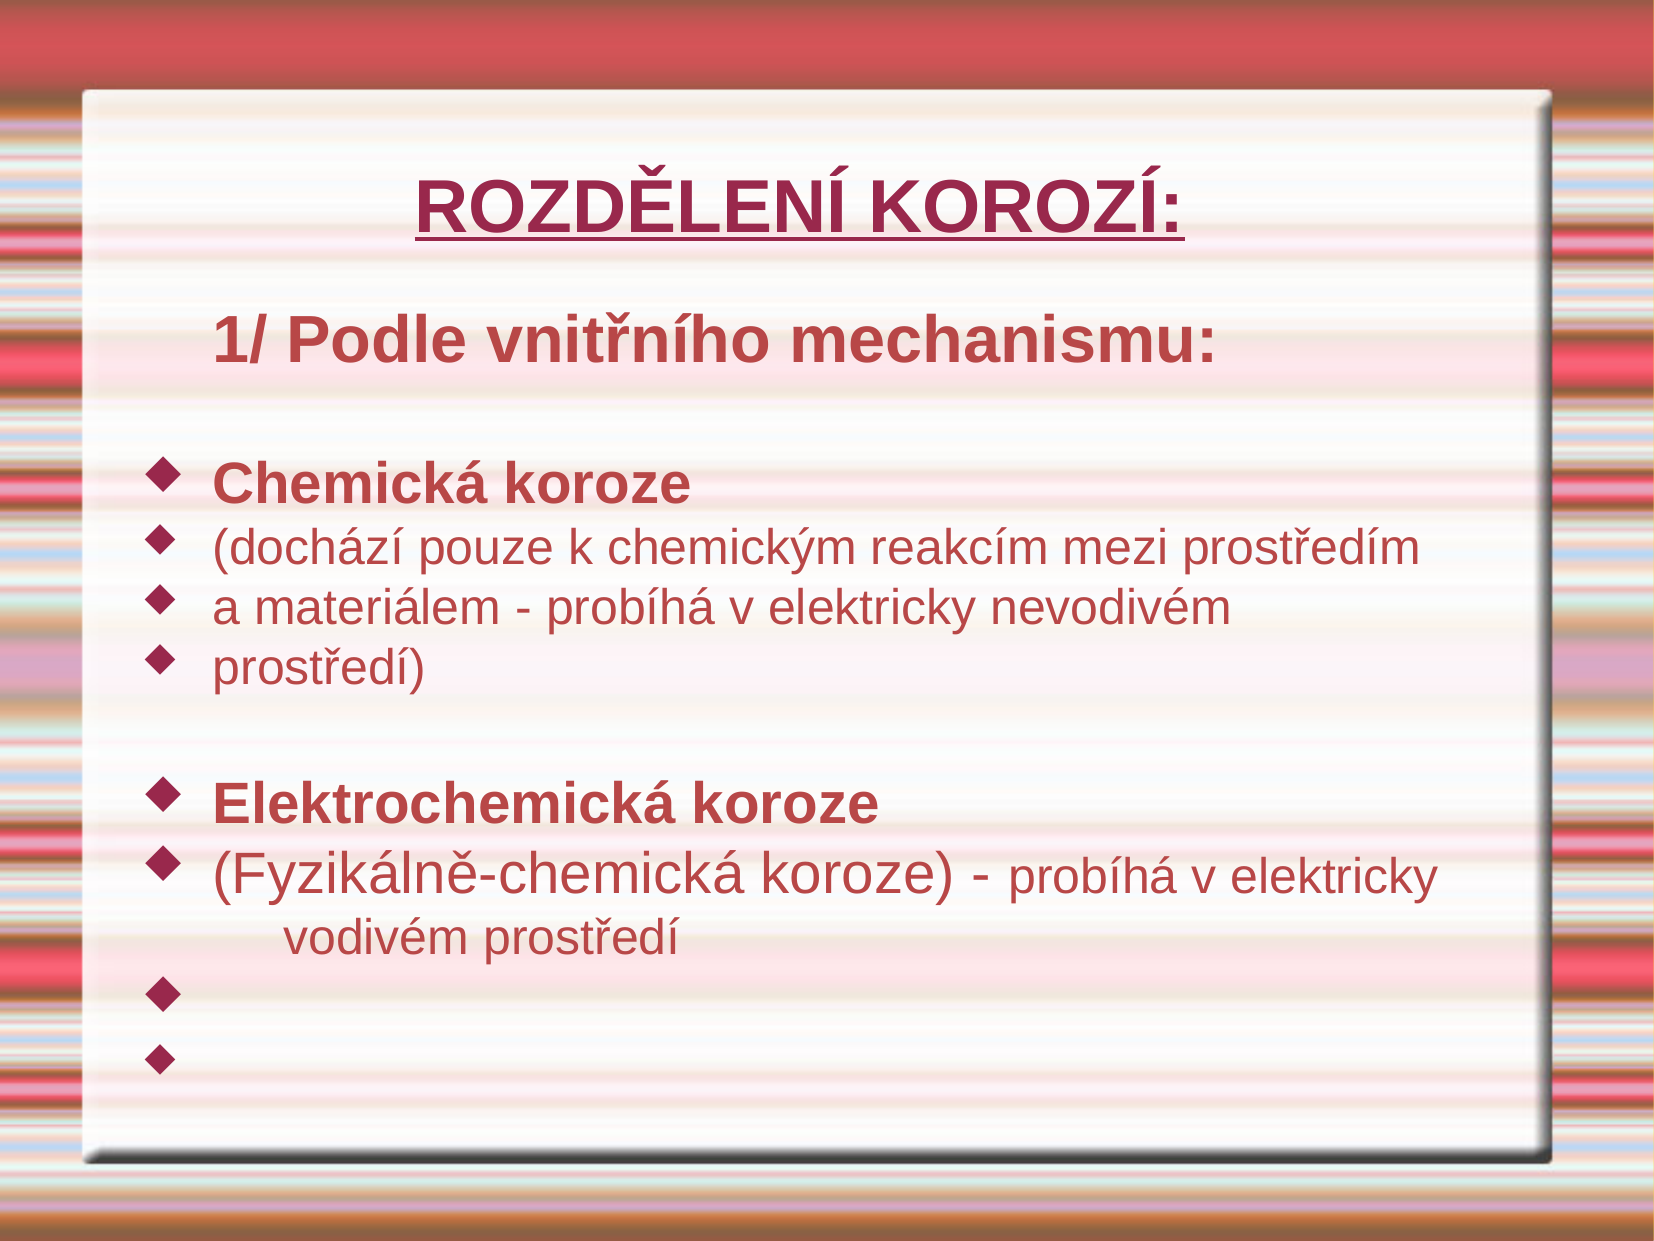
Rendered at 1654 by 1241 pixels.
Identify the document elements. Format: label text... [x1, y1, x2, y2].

list 1/ Podle vnitřního mechanismu: Chemická koroze (dochází pouze k chemickým reakcím mezi prostředím a materiálem - probíhá v elektricky nevodivém prostředí) Elektrochemická koroze (Fyzikálně-chemická koroze) - probíhá v elektricky vodivém prostředí [118, 295, 1565, 1093]
title ROZDĚLENÍ KOROZÍ: [93, 109, 1506, 296]
